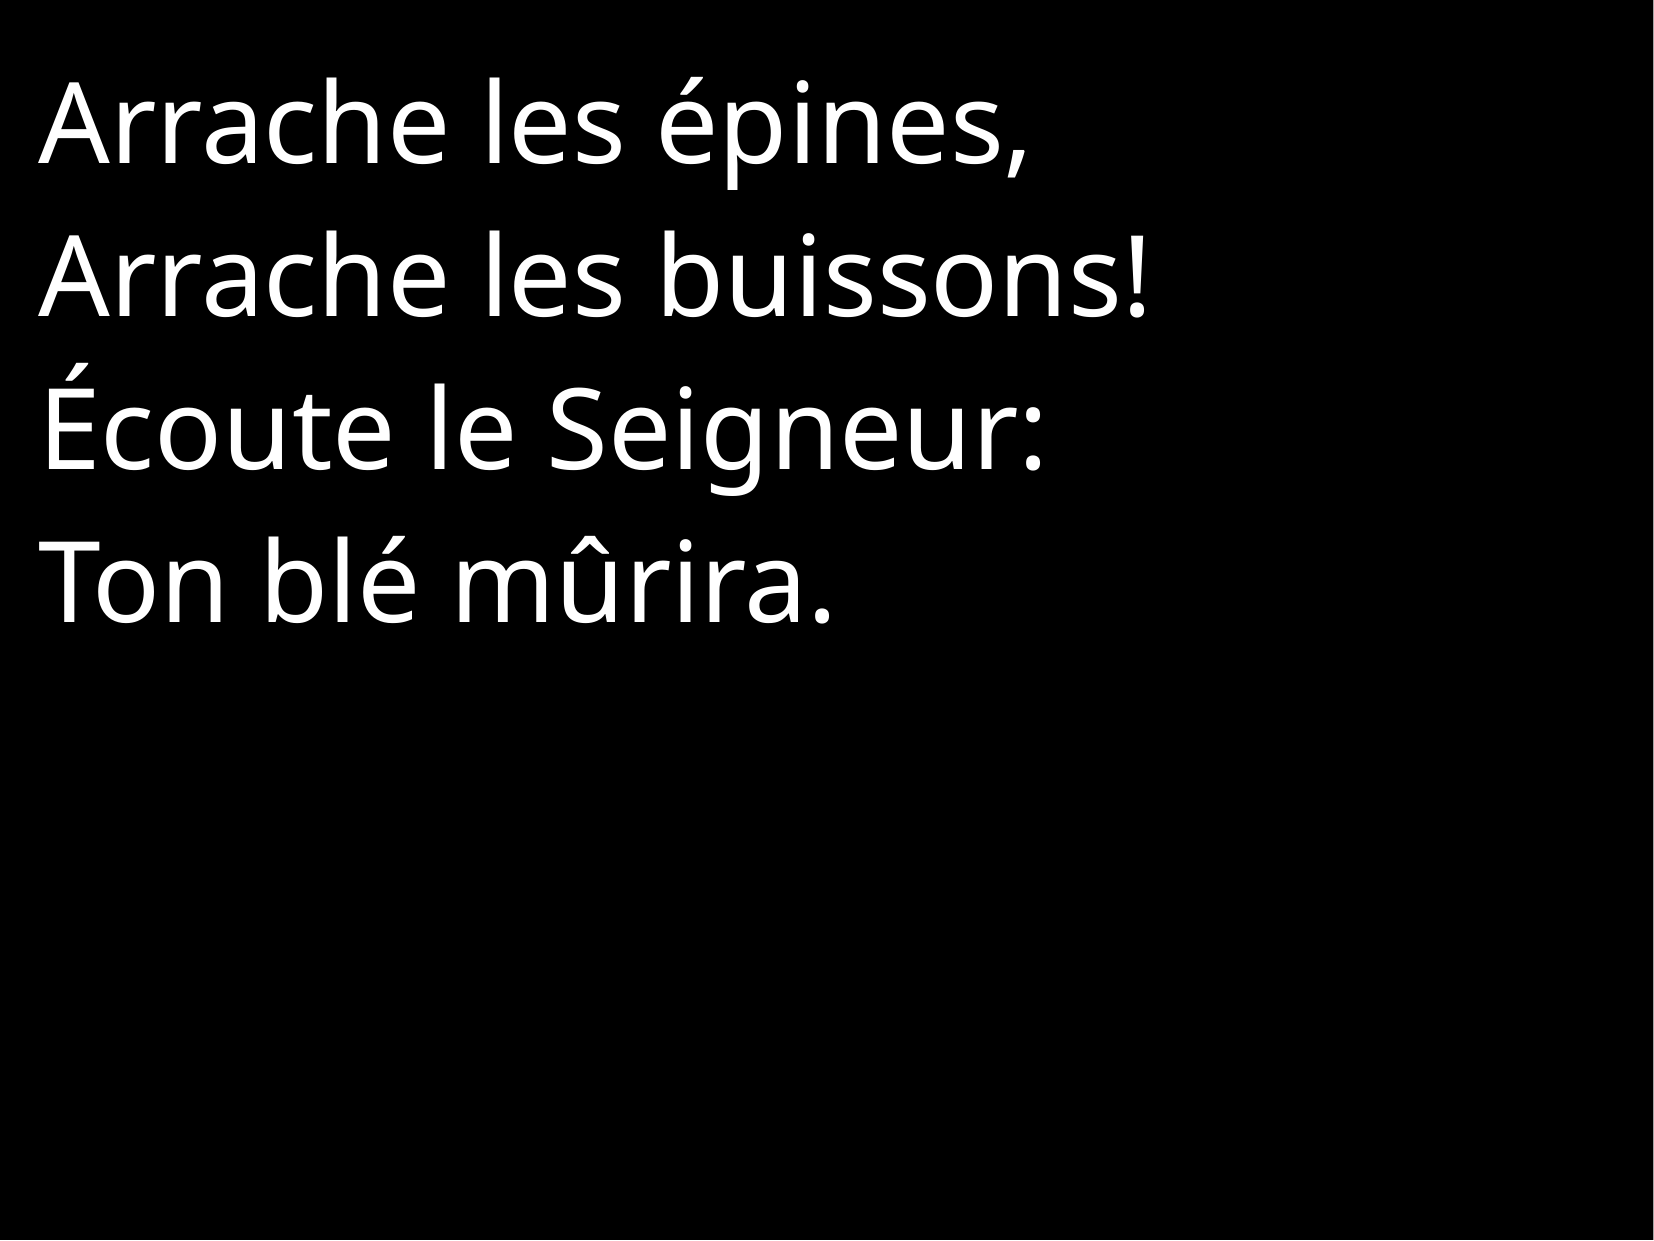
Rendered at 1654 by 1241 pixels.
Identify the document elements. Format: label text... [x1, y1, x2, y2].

text_box Arrache les épines, Arrache les buissons! Écoute le Seigneur: Ton blé mûrira. [23, 35, 1630, 1205]
